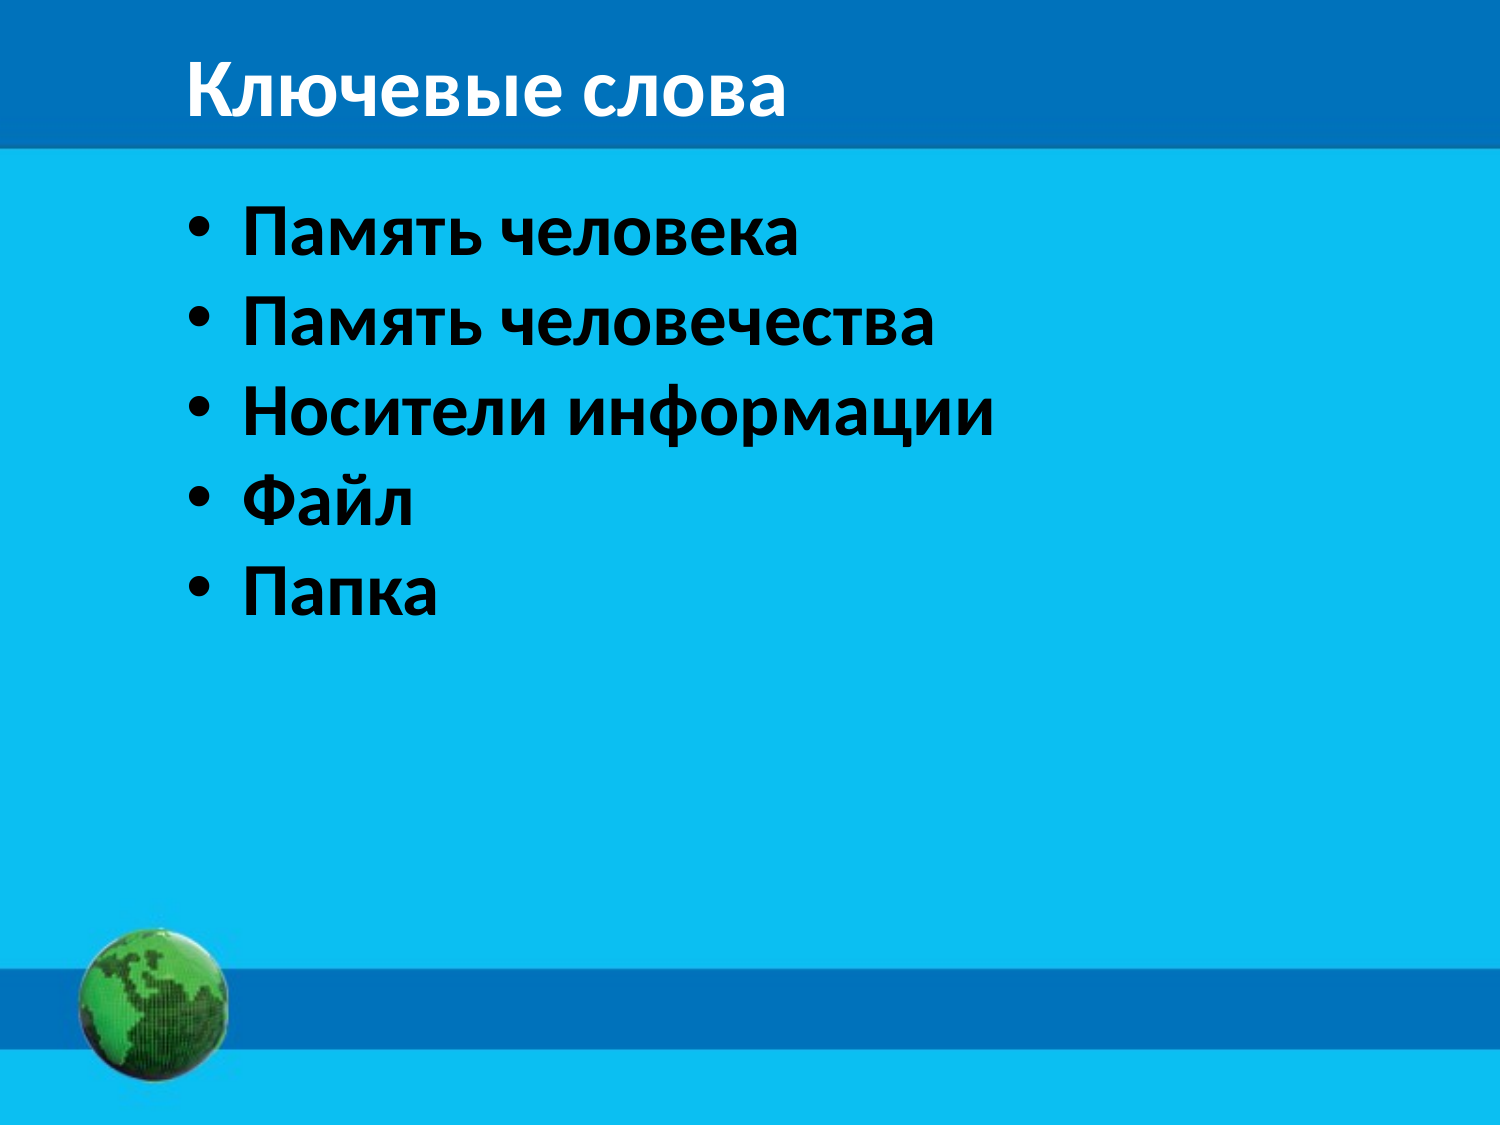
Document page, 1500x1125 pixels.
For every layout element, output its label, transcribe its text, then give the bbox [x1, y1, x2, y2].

picture [0, 0, 1500, 146]
picture [0, 924, 1500, 1084]
title Ключевые слова [171, 30, 1425, 135]
list Память человека Память человечества Носители информации Файл Папка [171, 172, 1425, 1005]
